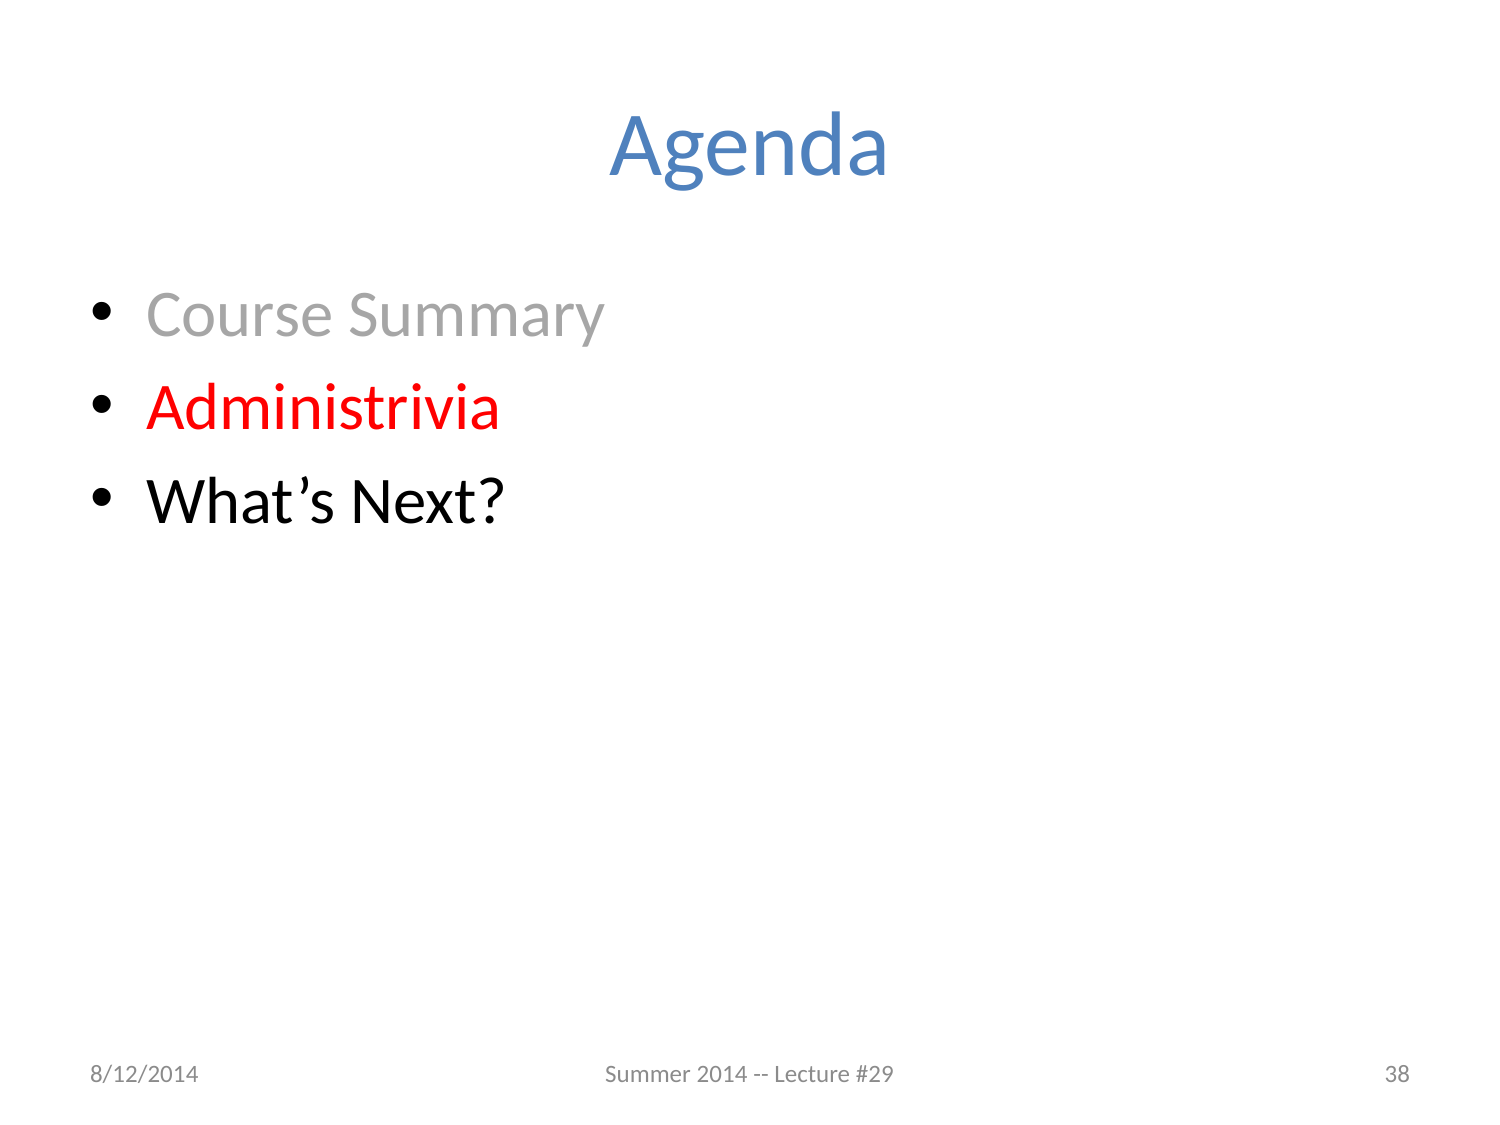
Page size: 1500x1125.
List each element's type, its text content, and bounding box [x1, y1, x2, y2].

footer Summer 2014 -- Lecture #29 [512, 1042, 988, 1103]
slide_number 8/12/2014 [75, 1042, 425, 1103]
slide_number <number> [1074, 1042, 1425, 1103]
list Course Summary Administrivia What’s Next? [75, 262, 1425, 1073]
title Agenda [75, 45, 1425, 233]
